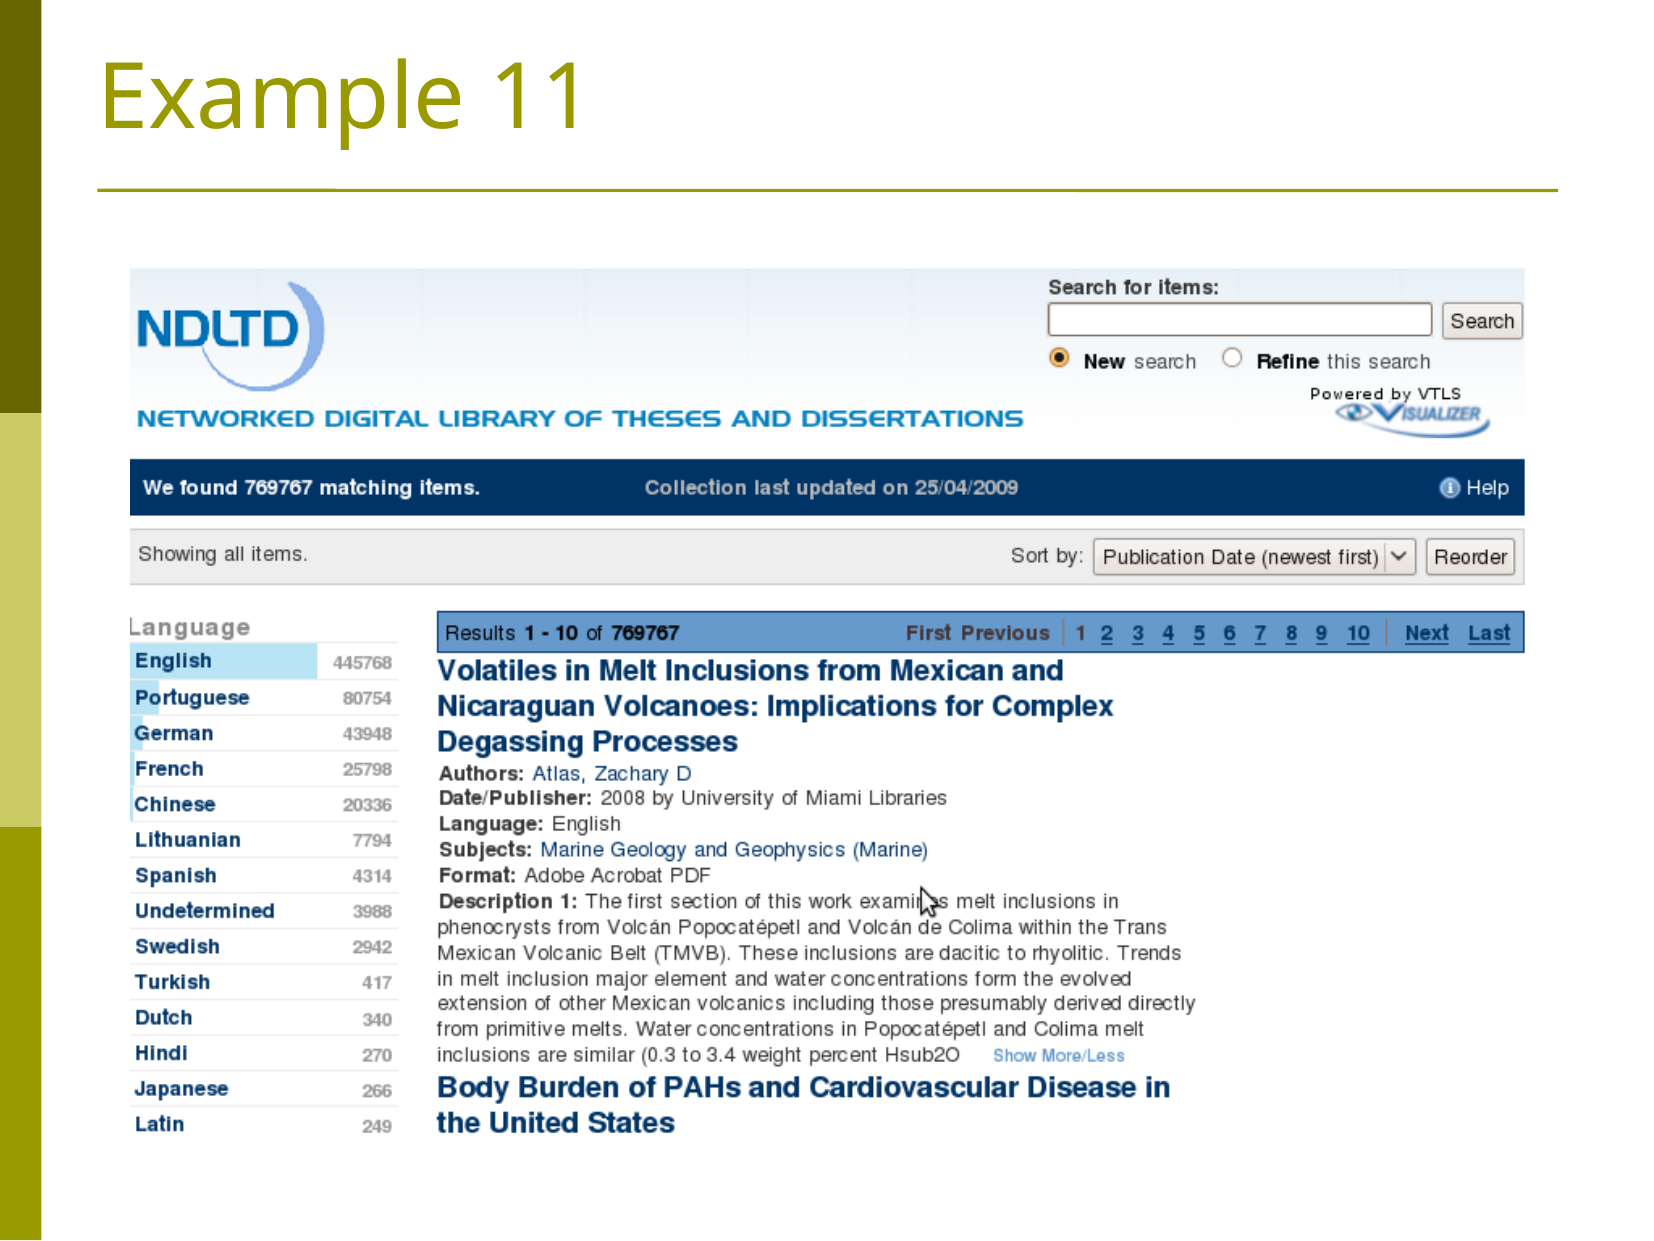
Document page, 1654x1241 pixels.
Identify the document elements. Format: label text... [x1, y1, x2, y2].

picture [130, 260, 1530, 1140]
title Example 11 [82, 0, 1571, 164]
